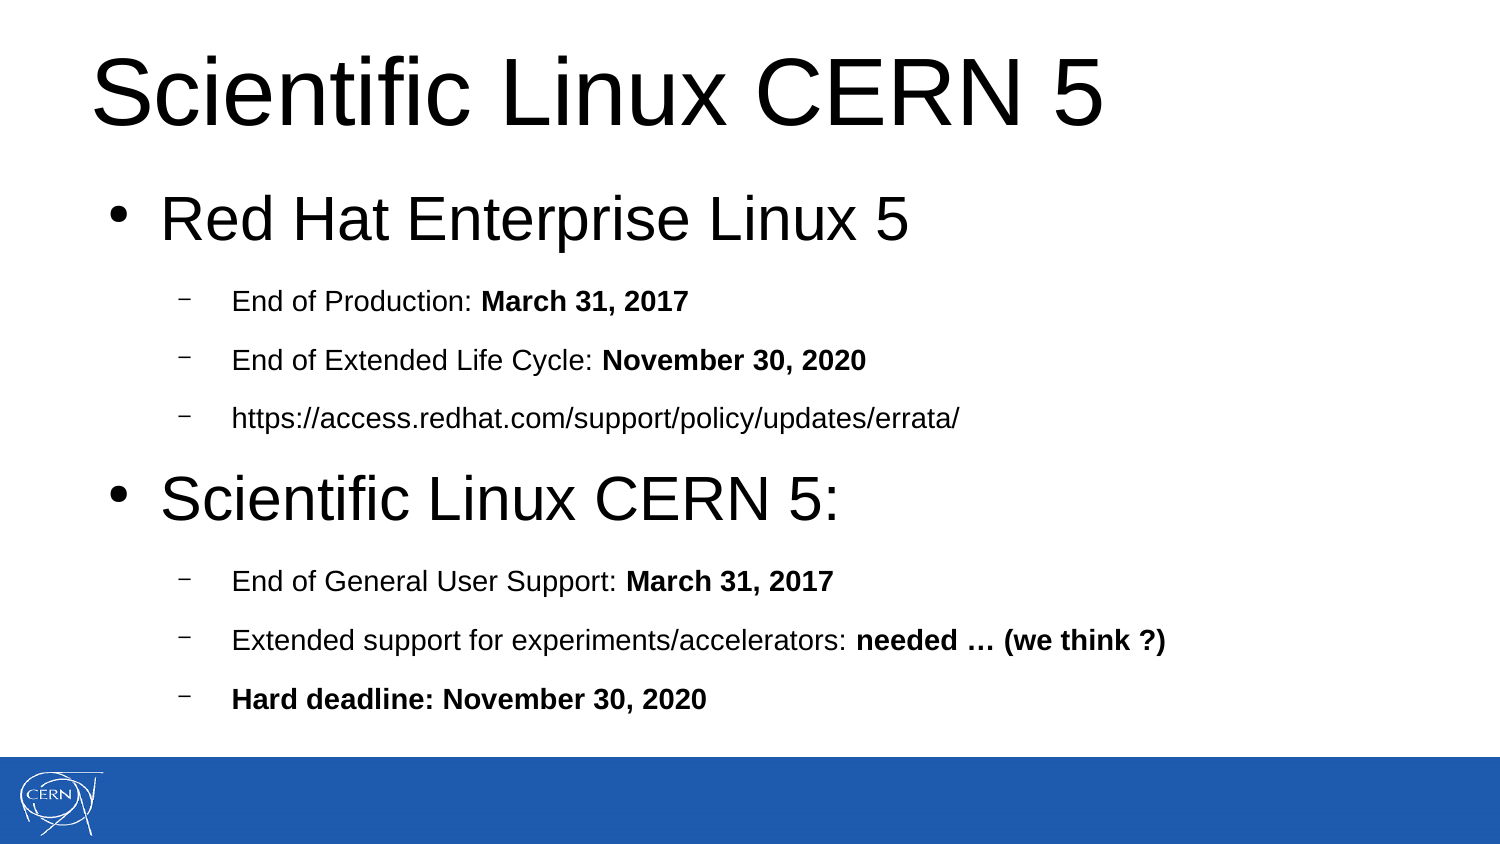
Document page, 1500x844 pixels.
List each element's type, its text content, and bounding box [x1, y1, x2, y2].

picture [0, 757, 1500, 844]
list Red Hat Enterprise Linux 5 End of Production: March 31, 2017 End of Extended Life Cycle: November 30, 2020 https://access.redhat.com/support/policy/updates/errata/ Scientific Linux CERN 5: End of General User Support: March 31, 2017 Extended support for experiments/accelerators: needed … (we think ?) Hard deadline: November 30, 2020 [75, 163, 1425, 738]
title Scientific Linux CERN 5 [75, 28, 1425, 145]
